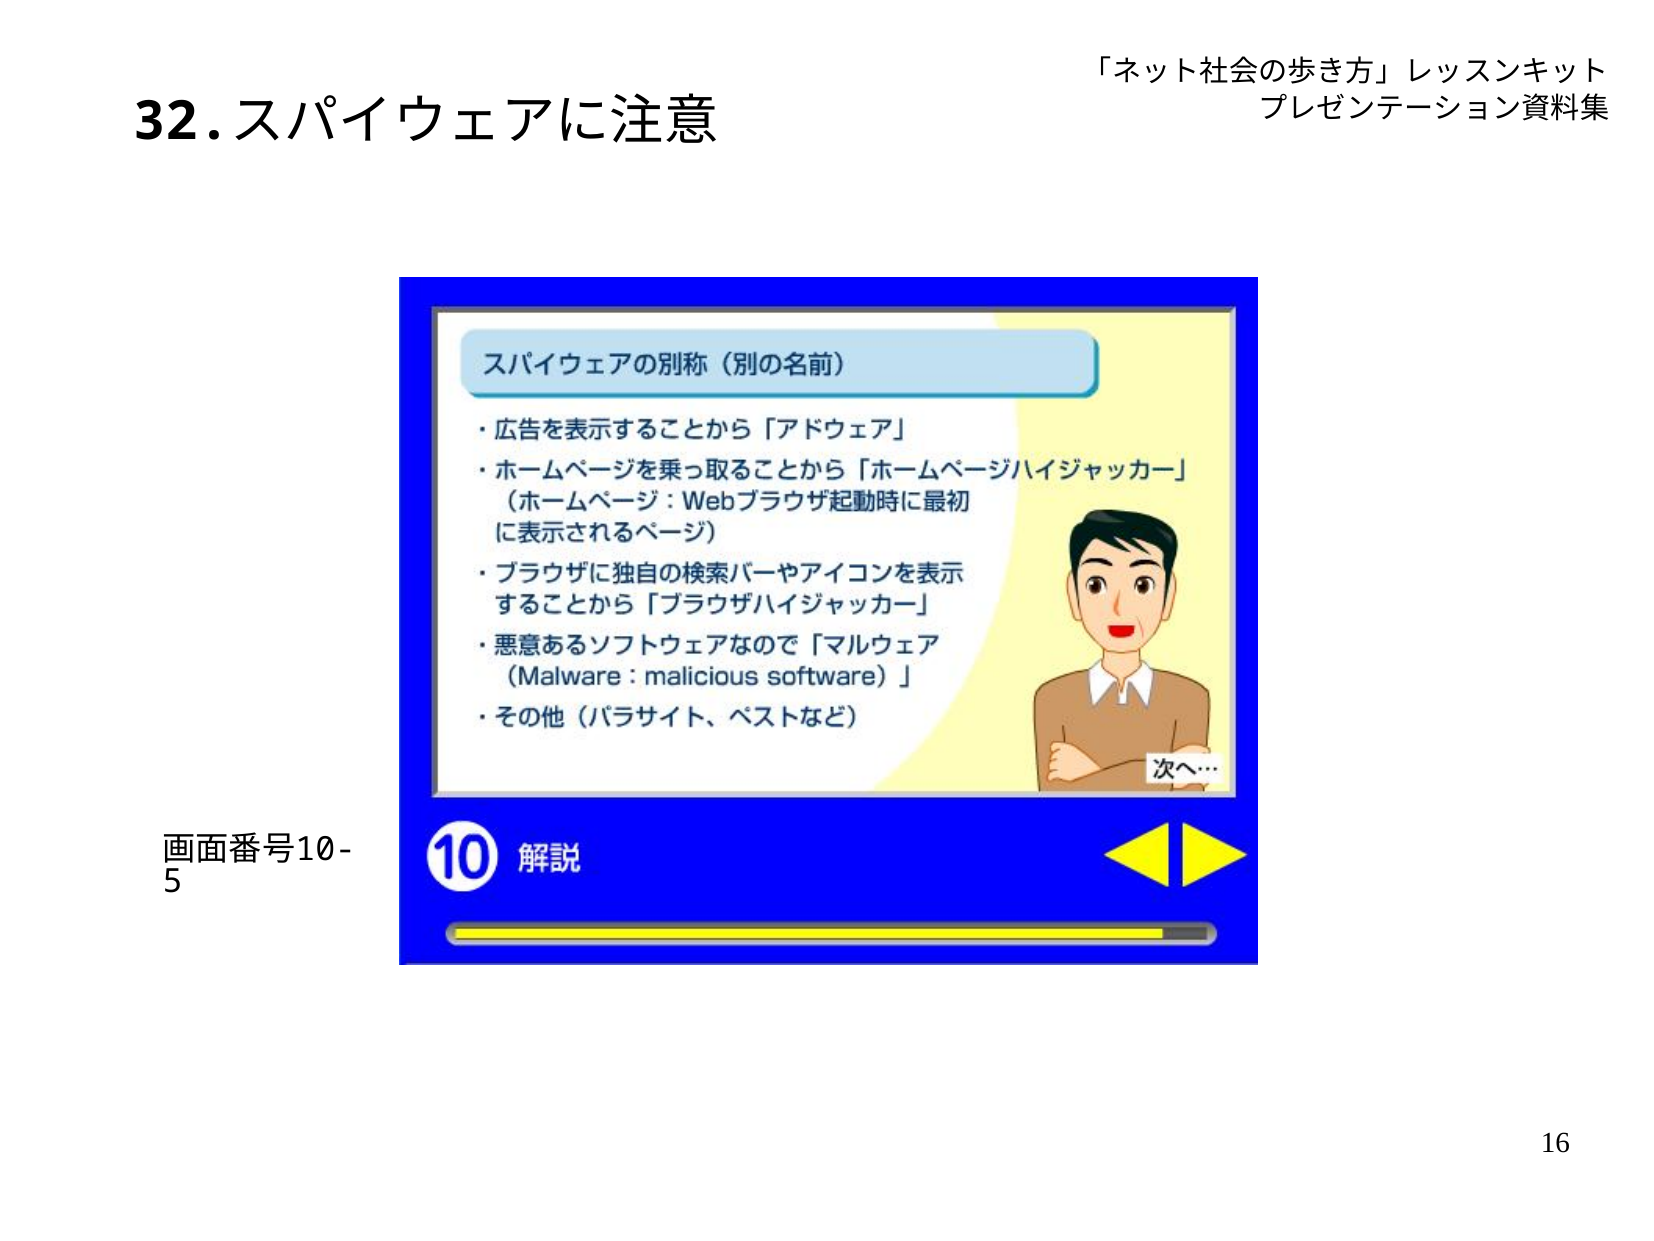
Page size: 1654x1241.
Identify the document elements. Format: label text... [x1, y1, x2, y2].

text_box 32.スパイウェアに注意 [118, 88, 1093, 158]
text_box 画面番号10-5 [147, 826, 384, 907]
text_box 「ネット社会の歩き方」レッスンキット プレゼンテーション資料集 [1062, 44, 1625, 134]
picture [399, 277, 1258, 965]
